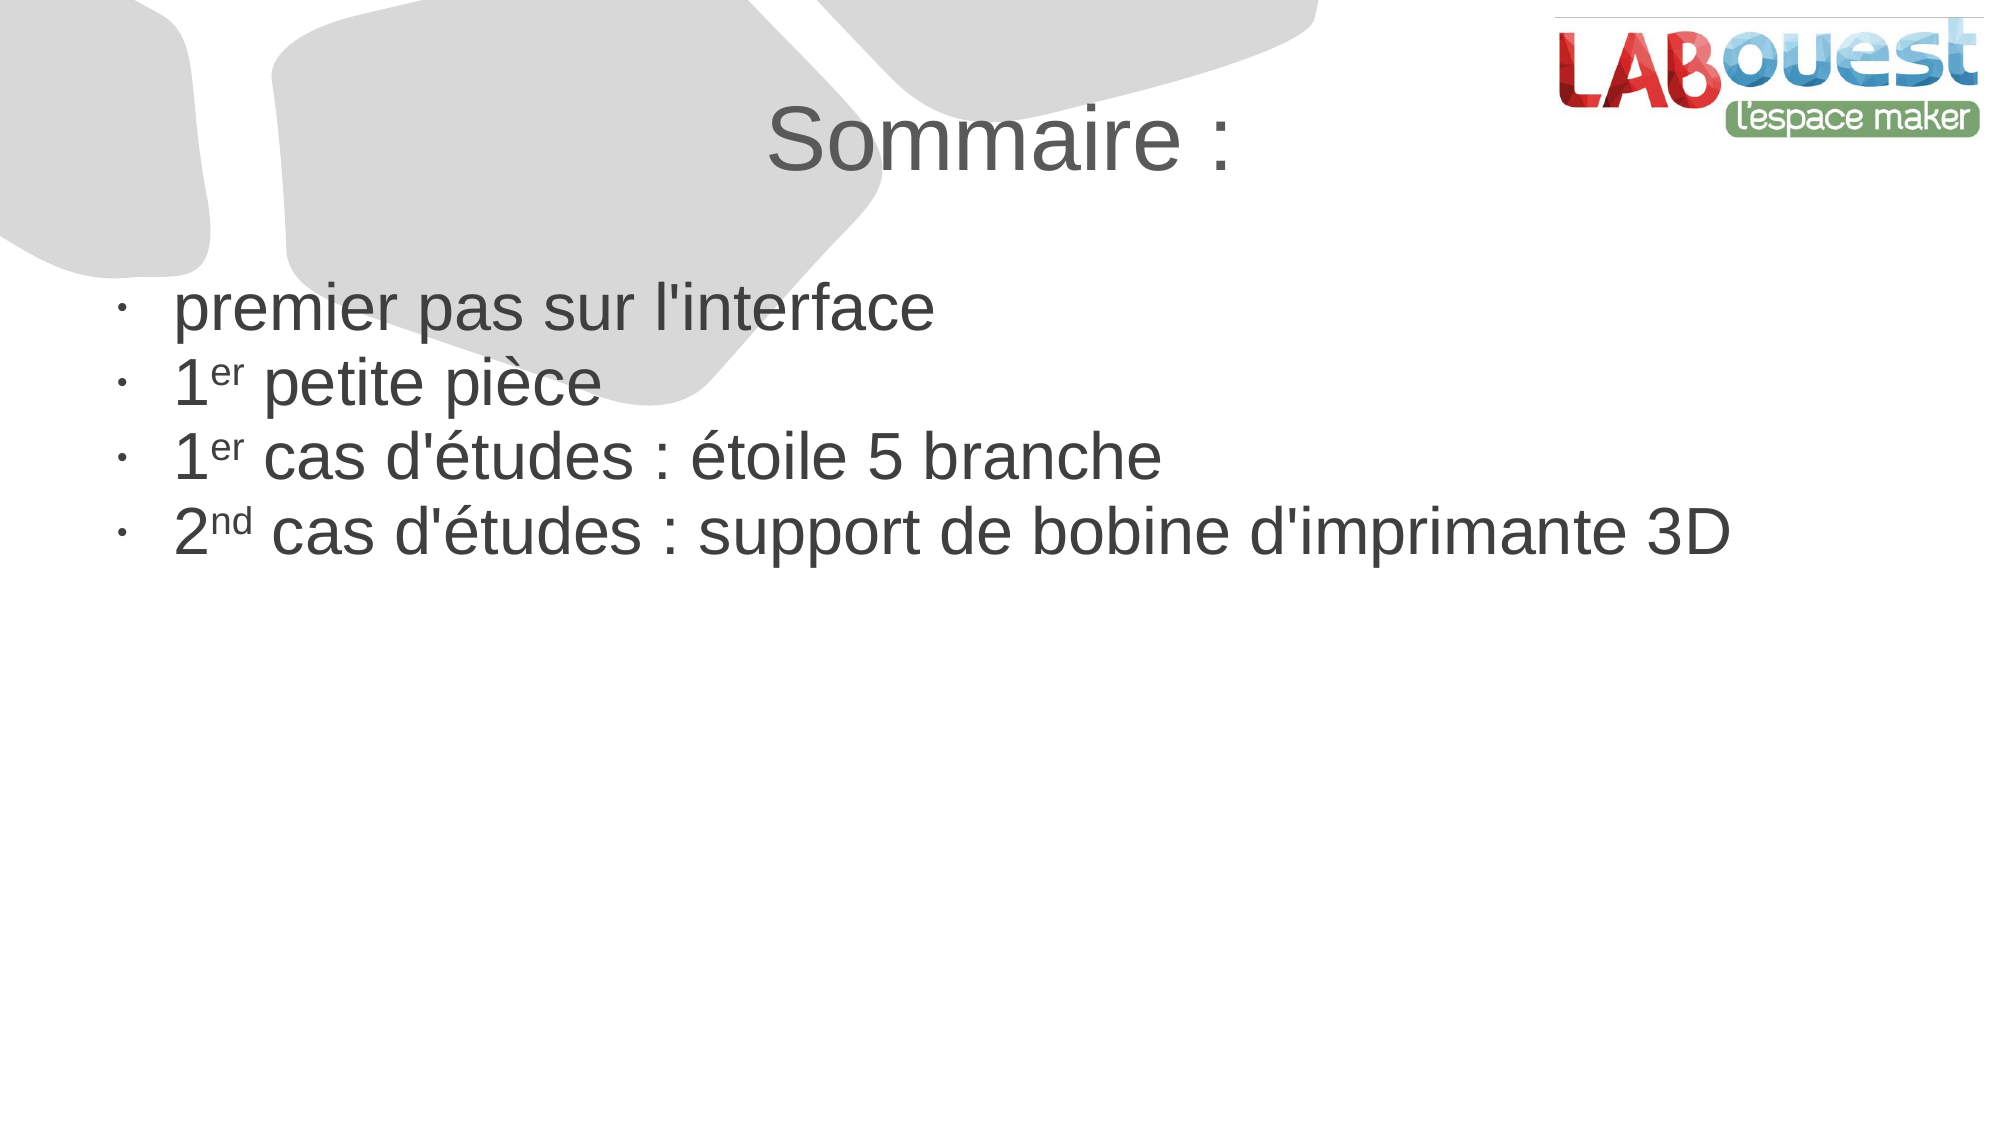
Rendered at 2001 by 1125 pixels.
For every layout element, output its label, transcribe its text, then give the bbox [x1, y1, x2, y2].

title Sommaire : [99, 45, 1555, 233]
picture [1555, 0, 1984, 242]
list premier pas sur l'interface 1er petite pièce 1er cas d'études : étoile 5 branche 2nd cas d'études : support de bobine d'imprimante 3D [99, 262, 1900, 1005]
